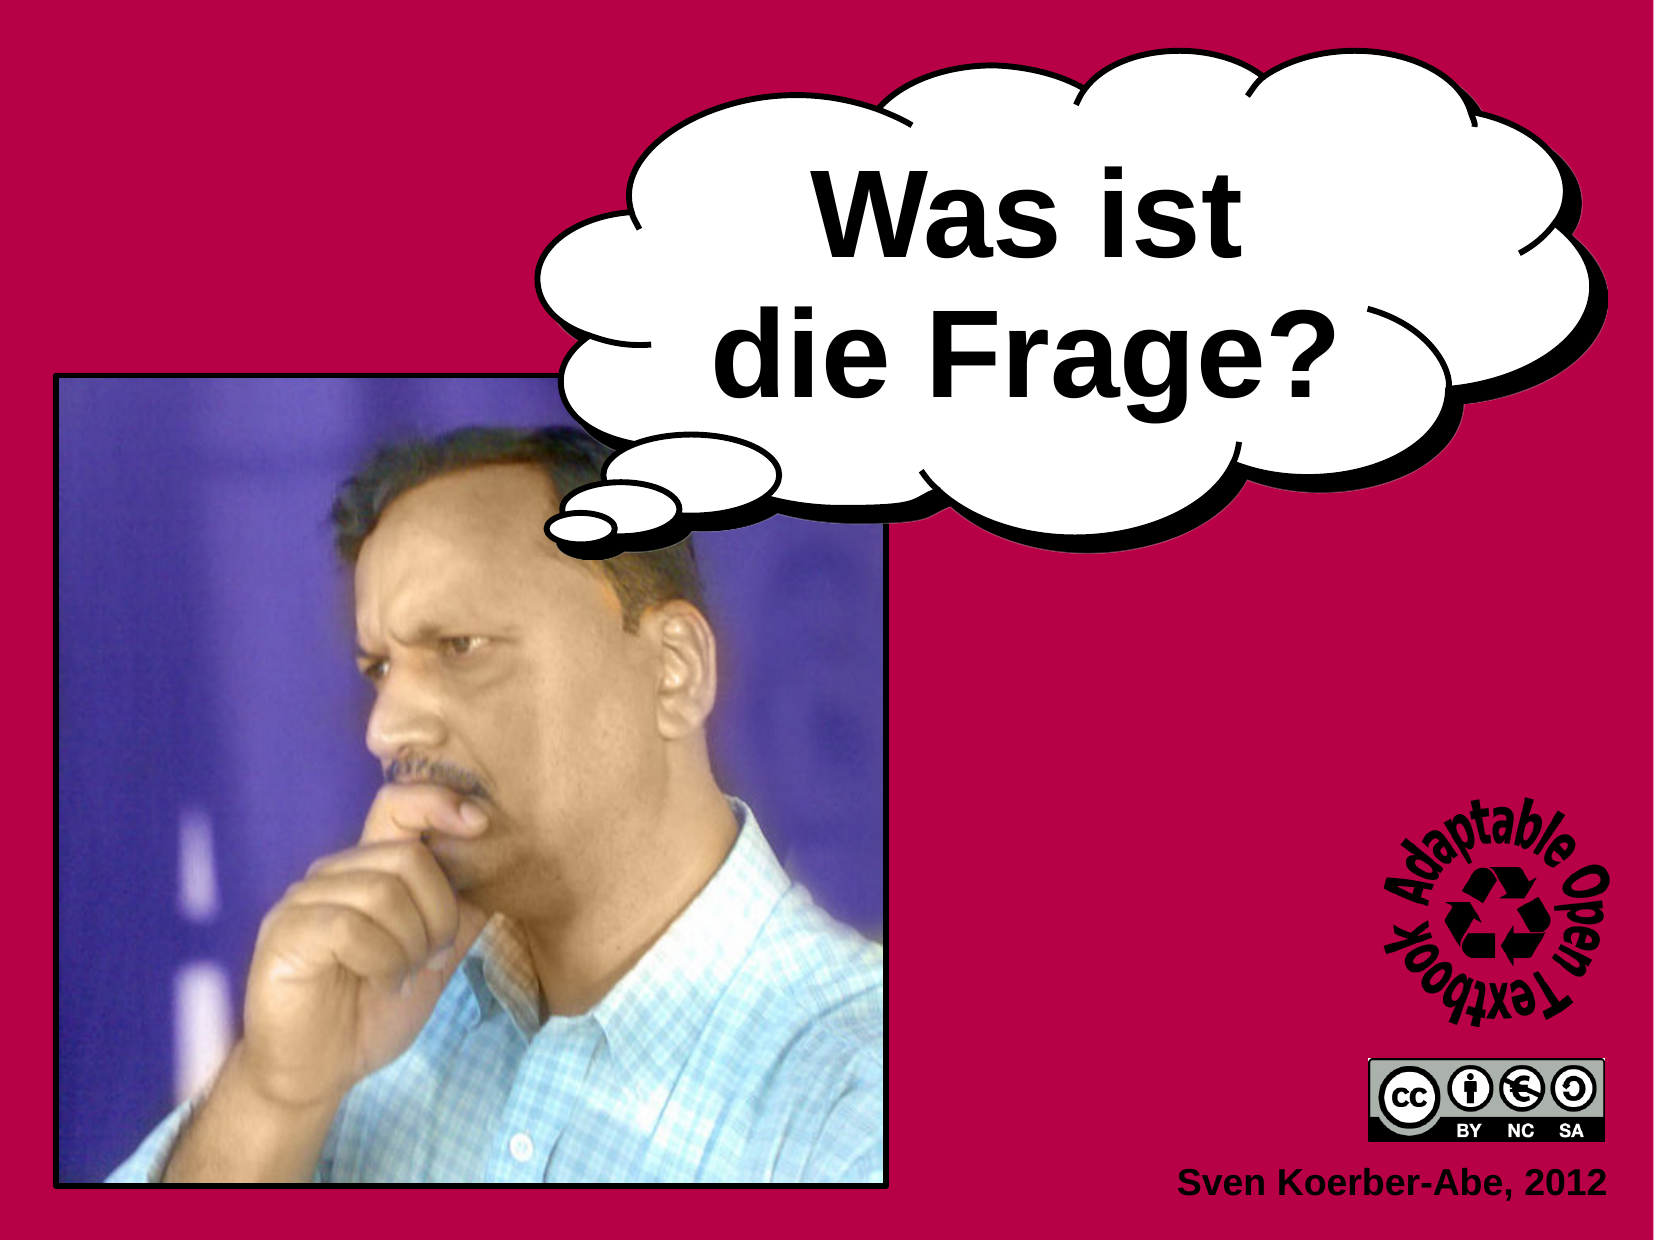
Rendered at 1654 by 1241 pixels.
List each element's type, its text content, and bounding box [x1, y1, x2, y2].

text_box [663, 50, 1593, 389]
text_box [783, 502, 915, 508]
text_box [952, 502, 1199, 538]
picture [59, 378, 883, 1183]
picture [1368, 1058, 1605, 1142]
text_box Sven Koerber-Abe, 2012 [1090, 1154, 1623, 1214]
picture [1379, 794, 1616, 1032]
text_box Was ist die Frage? [601, 137, 1453, 502]
text_box [546, 483, 758, 545]
text_box [537, 217, 601, 434]
